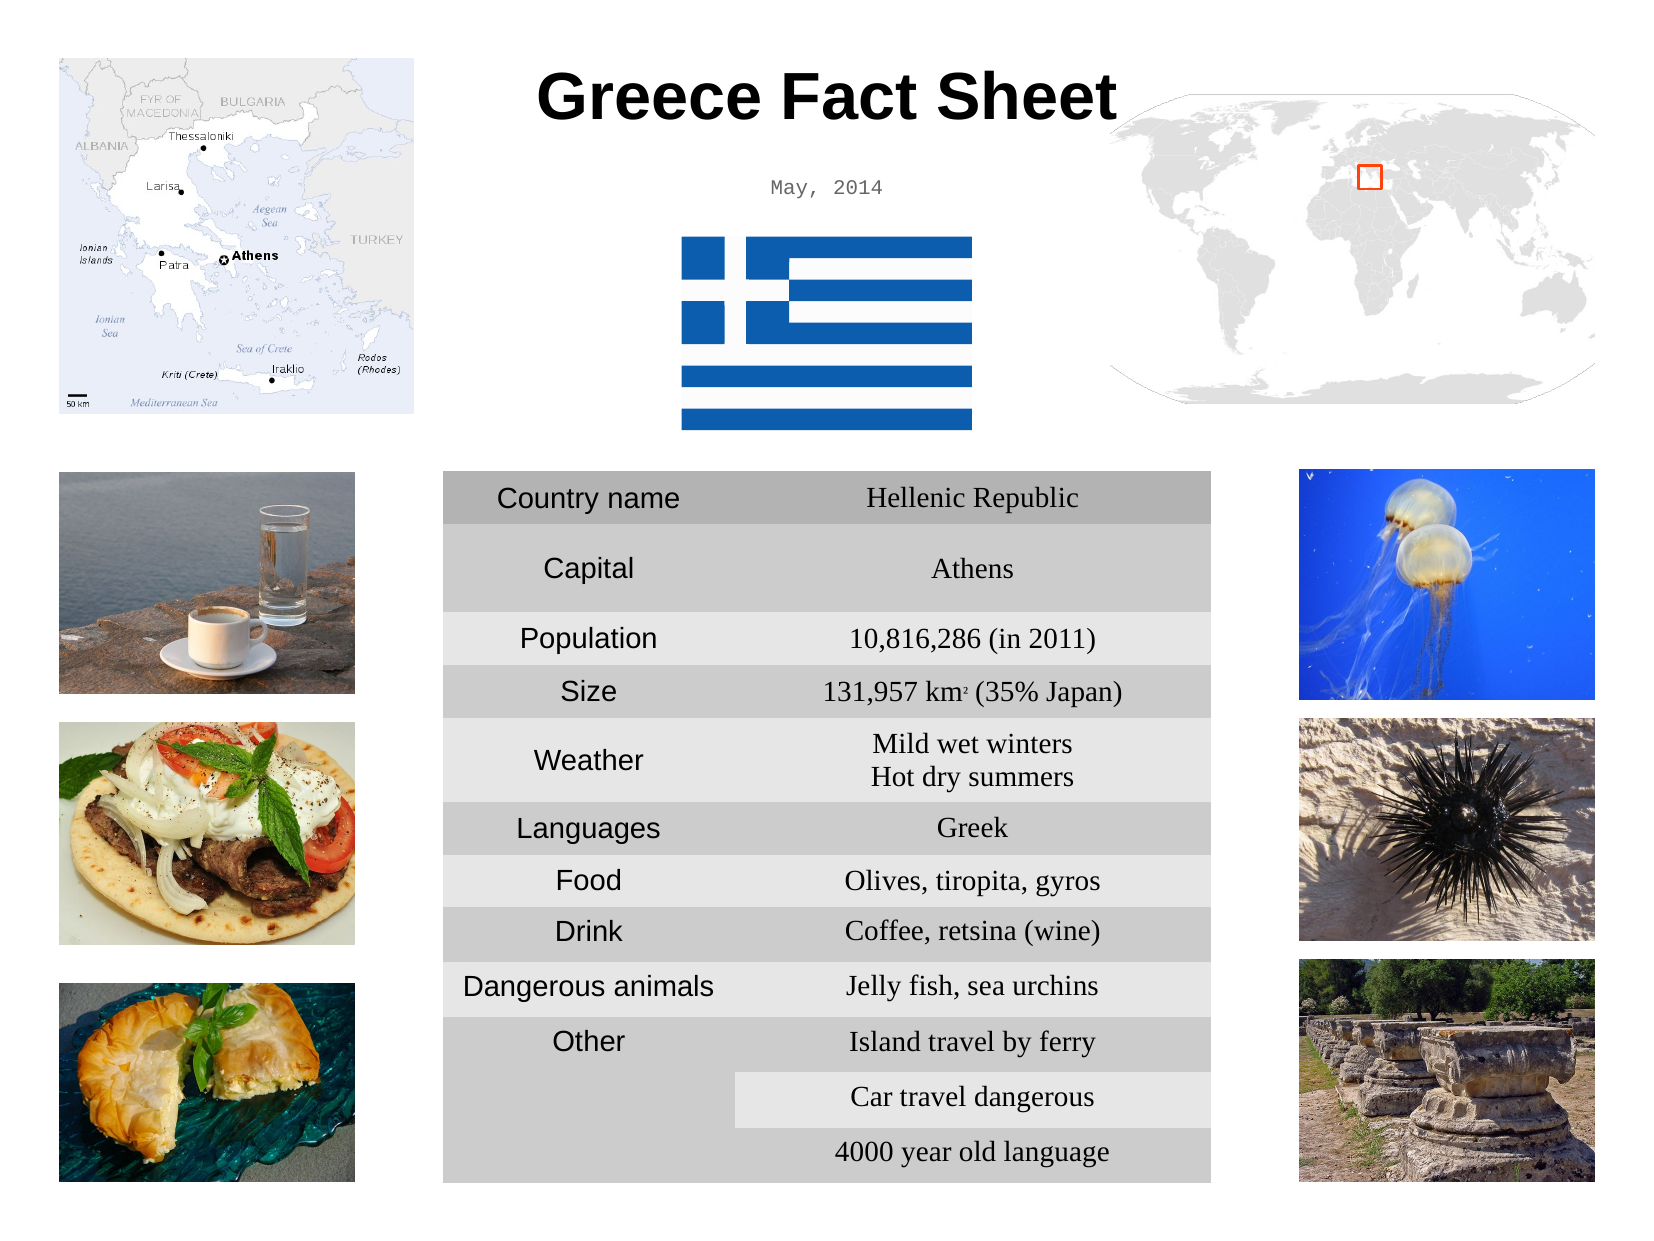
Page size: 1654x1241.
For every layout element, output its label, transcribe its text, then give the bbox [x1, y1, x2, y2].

table_cell Drink [443, 907, 735, 962]
table_cell Other [443, 1017, 735, 1183]
picture [1299, 959, 1595, 1182]
text_box May, 2014 [755, 129, 898, 236]
table_cell Size [443, 665, 735, 718]
picture [1299, 469, 1595, 701]
table_cell Population [443, 612, 735, 665]
table_cell Coffee, retsina (wine) [735, 907, 1211, 962]
table_header Country name [443, 471, 735, 524]
table_cell 4000 year old language [735, 1128, 1211, 1183]
table_cell 10,816,286 (in 2011) [735, 612, 1211, 665]
table_cell Languages [443, 802, 735, 855]
picture [1299, 718, 1595, 941]
table_cell Greek [735, 802, 1211, 855]
table_header Hellenic Republic [735, 471, 1211, 524]
picture [59, 472, 355, 694]
table_cell Food [443, 855, 735, 907]
table_cell 131,957 km² (35% Japan) [735, 665, 1211, 718]
table_cell Capital [443, 524, 735, 612]
table_cell Olives, tiropita, gyros [735, 855, 1211, 907]
picture [59, 722, 355, 945]
table_cell Car travel dangerous [735, 1072, 1211, 1128]
picture [681, 236, 973, 431]
picture [1110, 94, 1595, 405]
table_cell Jelly fish, sea urchins [735, 962, 1211, 1017]
picture [59, 983, 355, 1182]
table_cell Island travel by ferry [735, 1017, 1211, 1072]
title Greece Fact Sheet [535, 59, 1119, 134]
picture [59, 58, 414, 414]
table_cell Dangerous animals [443, 962, 735, 1017]
table_cell Mild wet winters Hot dry summers [735, 718, 1211, 802]
table_cell Athens [735, 524, 1211, 612]
table_cell Weather [443, 718, 735, 802]
